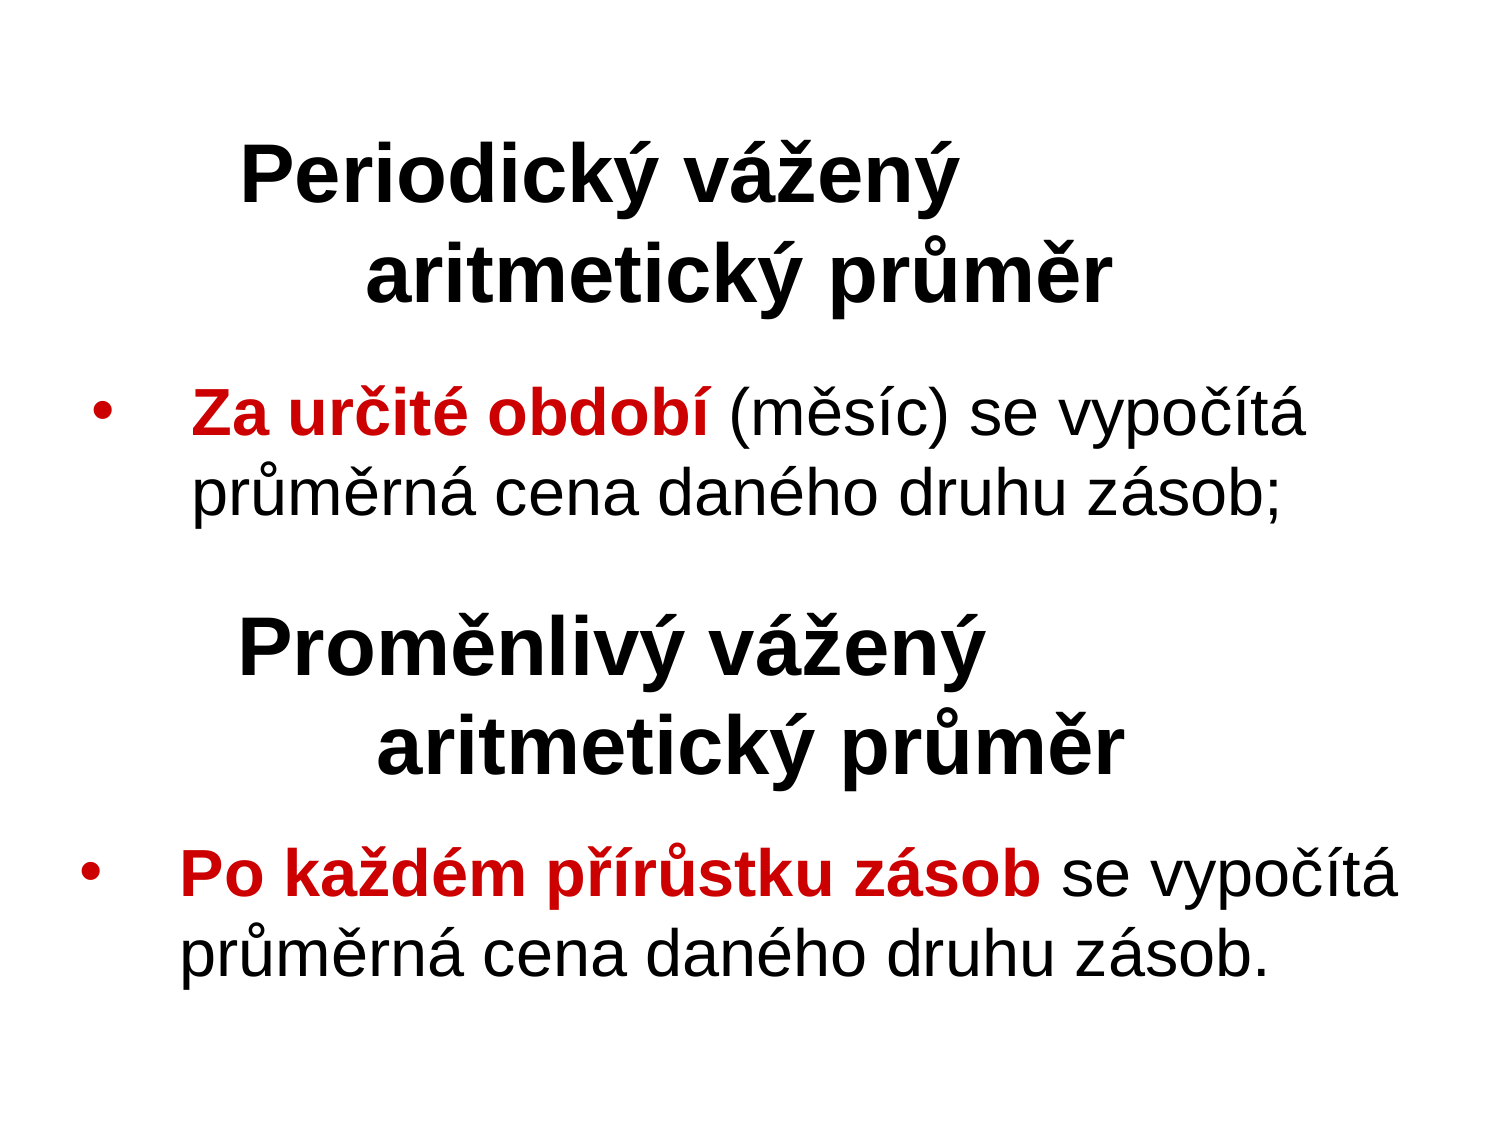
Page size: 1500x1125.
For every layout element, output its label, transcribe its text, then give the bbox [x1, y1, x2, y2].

text_box Proměnlivý vážený aritmetický průměr [76, 597, 1427, 786]
title Periodický vážený aritmetický průměr [64, 111, 1415, 327]
text_box Po každém přírůstku zásob se vypočítá průměrná cena daného druhu zásob. [64, 822, 1424, 1036]
list Za určité období (měsíc) se vypočítá průměrná cena daného druhu zásob; [76, 361, 1447, 575]
